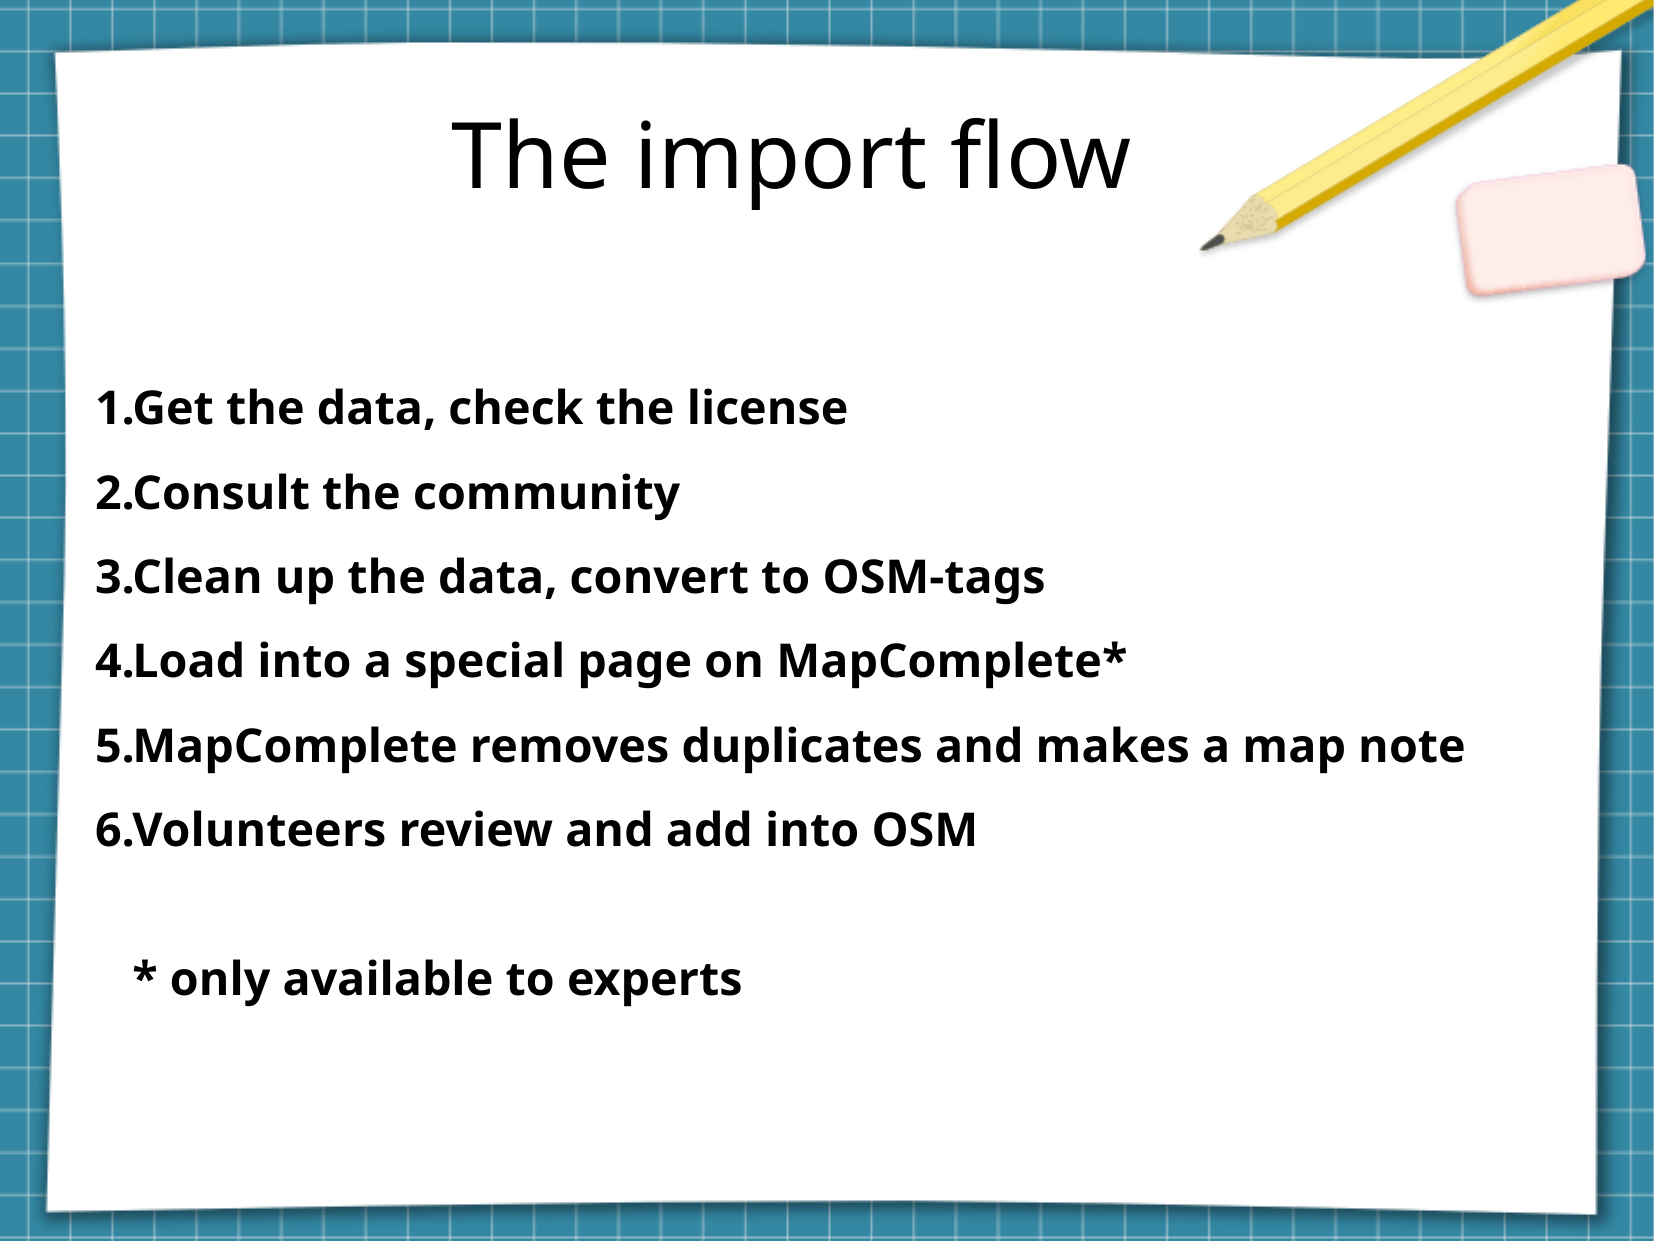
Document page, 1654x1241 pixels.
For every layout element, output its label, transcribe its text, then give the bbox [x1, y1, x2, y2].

title The import flow [82, 49, 1571, 257]
picture [0, 0, 1654, 1241]
list Get the data, check the license Consult the community Clean up the data, convert to OSM-tags Load into a special page on MapComplete* MapComplete removes duplicates and makes a map note Volunteers review and add into OSM * only available to experts [82, 290, 1571, 1010]
